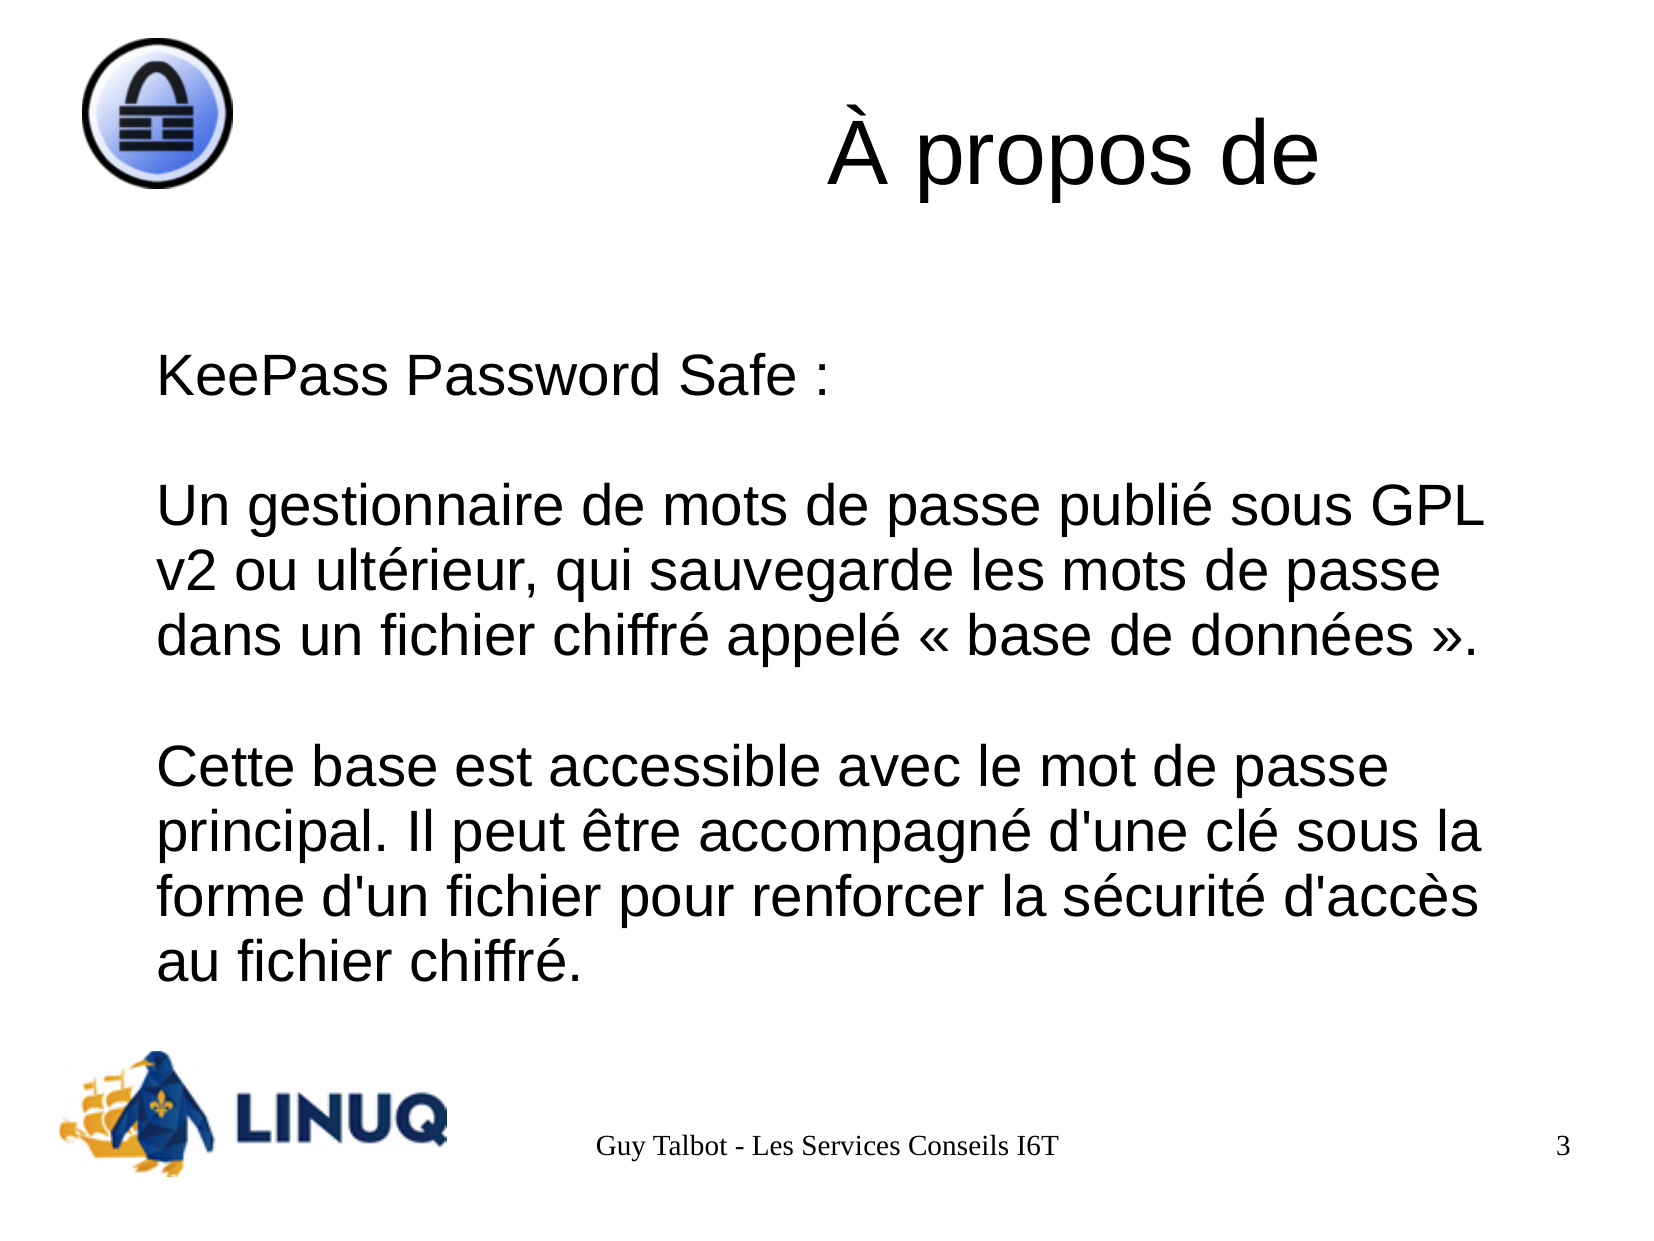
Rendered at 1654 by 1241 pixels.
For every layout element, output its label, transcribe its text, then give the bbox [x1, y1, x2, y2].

picture [59, 1051, 447, 1177]
picture [82, 38, 233, 189]
title À propos de [578, 49, 1571, 257]
text_box KeePass Password Safe : Un gestionnaire de mots de passe publié sous GPL v2 ou ultérieur, qui sauvegarde les mots de passe dans un fichier chiffré appelé « base de données ». Cette base est accessible avec le mot de passe principal. Il peut être accompagné d'une clé sous la forme d'un fichier pour renforcer la sécurité d'accès au fichier chiffré. [141, 335, 1548, 998]
